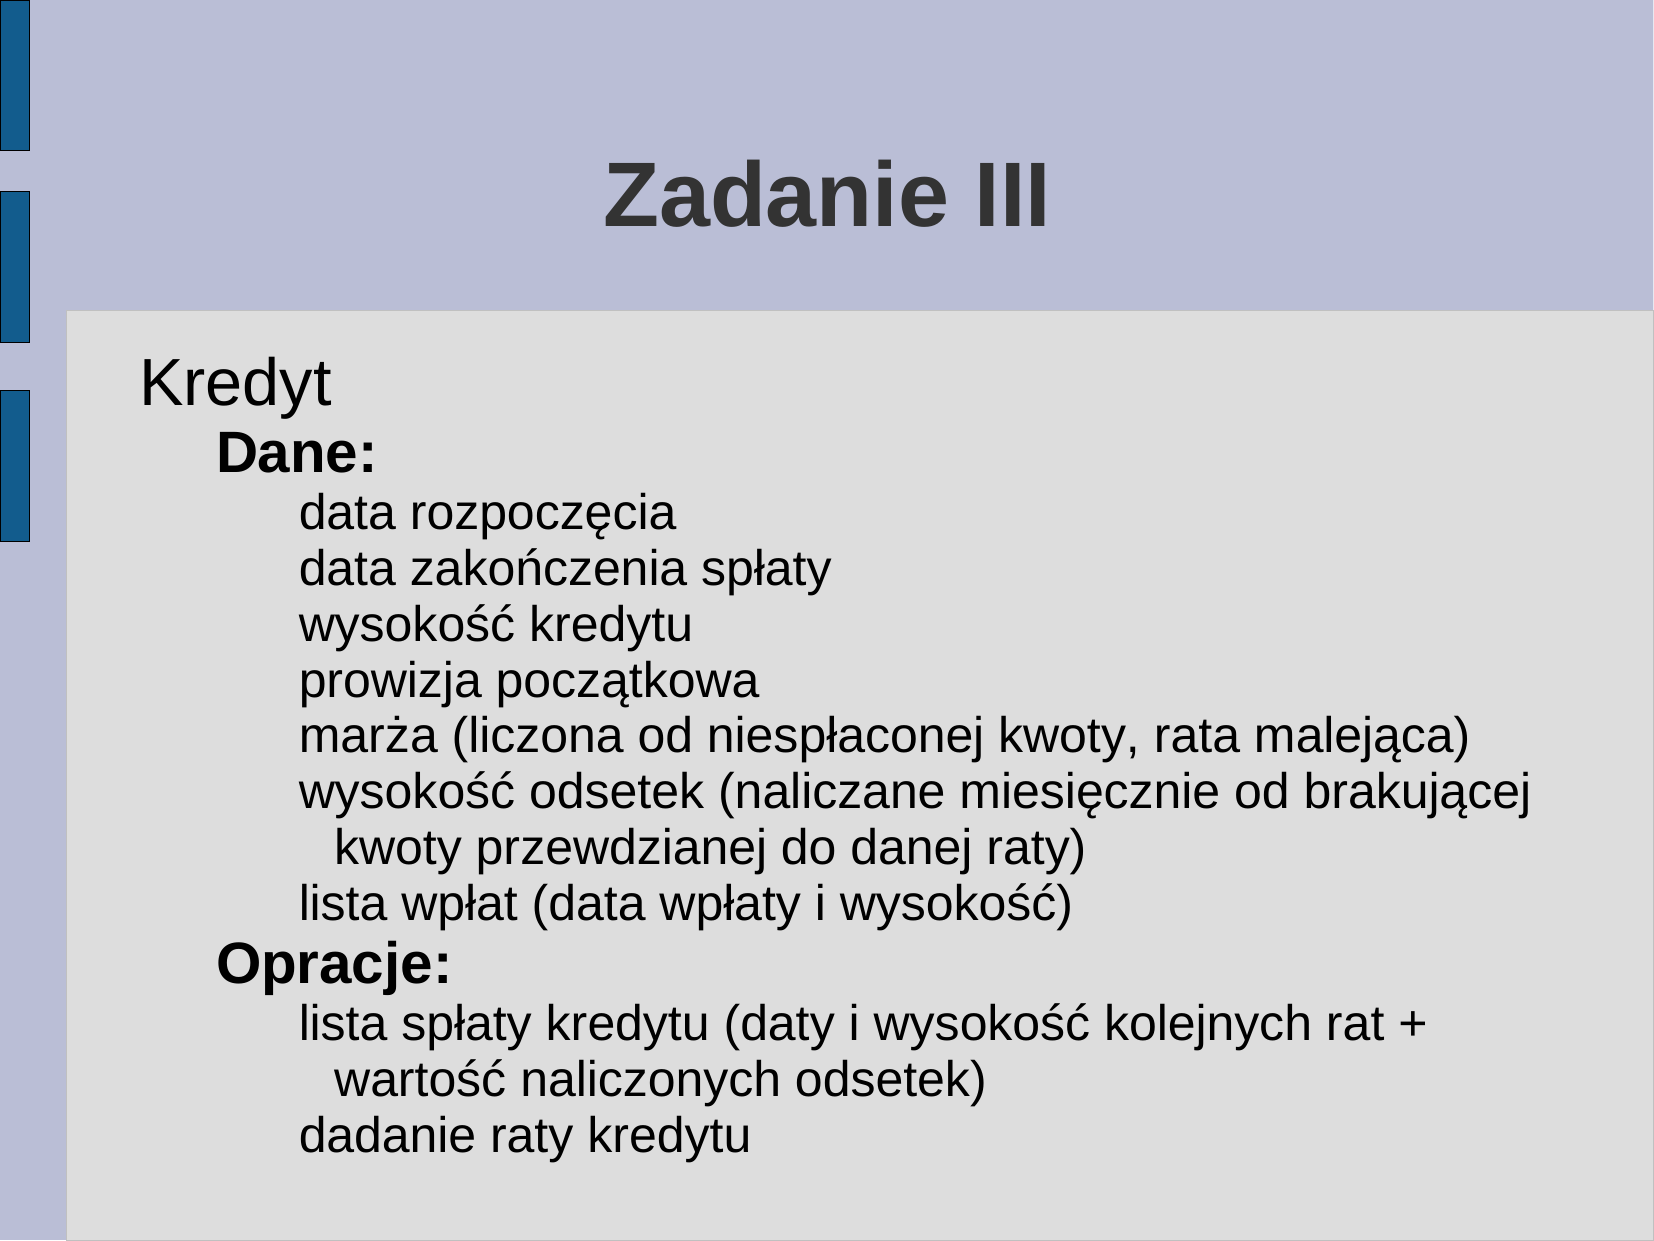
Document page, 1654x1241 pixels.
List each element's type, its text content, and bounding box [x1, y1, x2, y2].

title Zadanie III [121, 98, 1534, 291]
list Kredyt Dane: data rozpoczęcia data zakończenia spłaty wysokość kredytu prowizja początkowa marża (liczona od niespłaconej kwoty, rata malejąca) wysokość odsetek (naliczane miesięcznie od brakującej kwoty przewdzianej do danej raty) lista wpłat (data wpłaty i wysokość) Opracje: lista spłaty kredytu (daty i wysokość kolejnych rat + wartość naliczonych odsetek) dadanie raty kredytu [121, 344, 1534, 1166]
